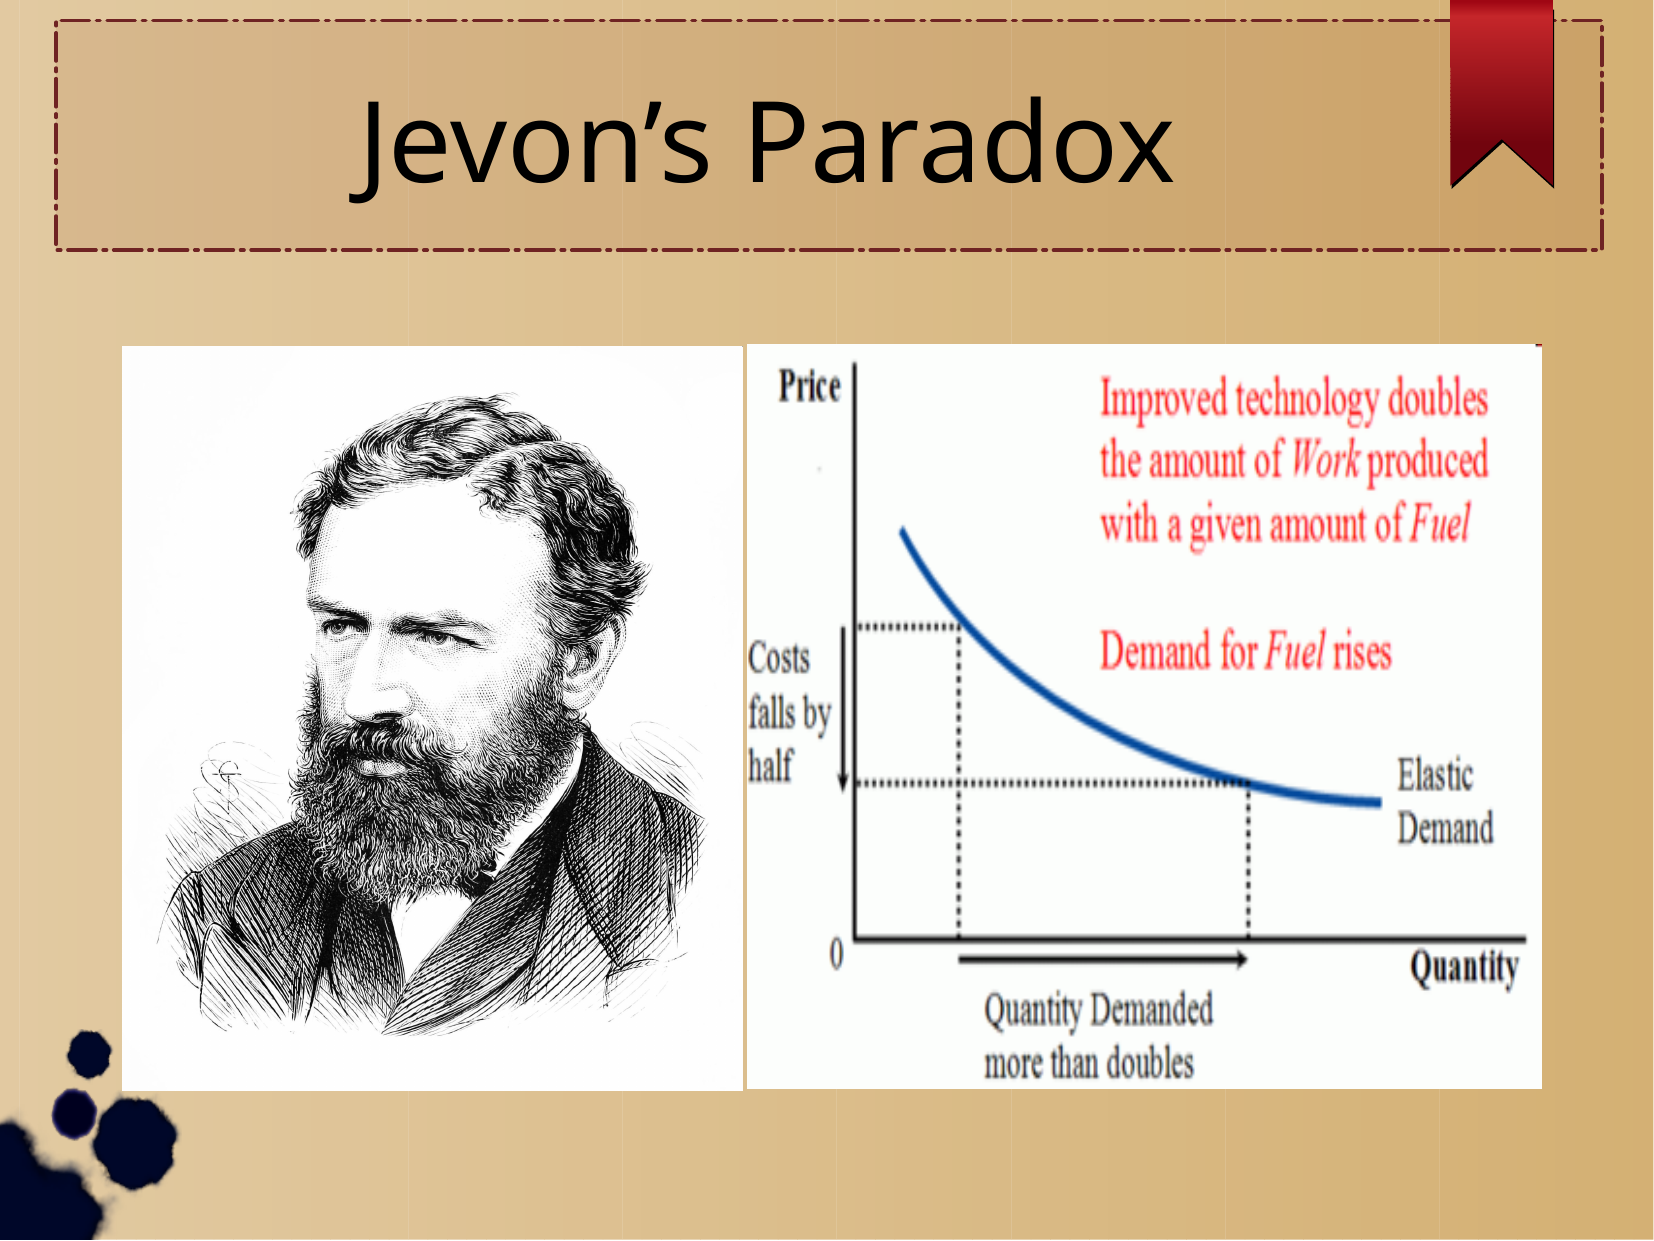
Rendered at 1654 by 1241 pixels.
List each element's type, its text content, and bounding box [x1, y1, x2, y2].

text_box [747, 344, 1542, 1089]
title Jevon’s Paradox [82, 47, 1412, 229]
text_box [122, 346, 743, 1091]
